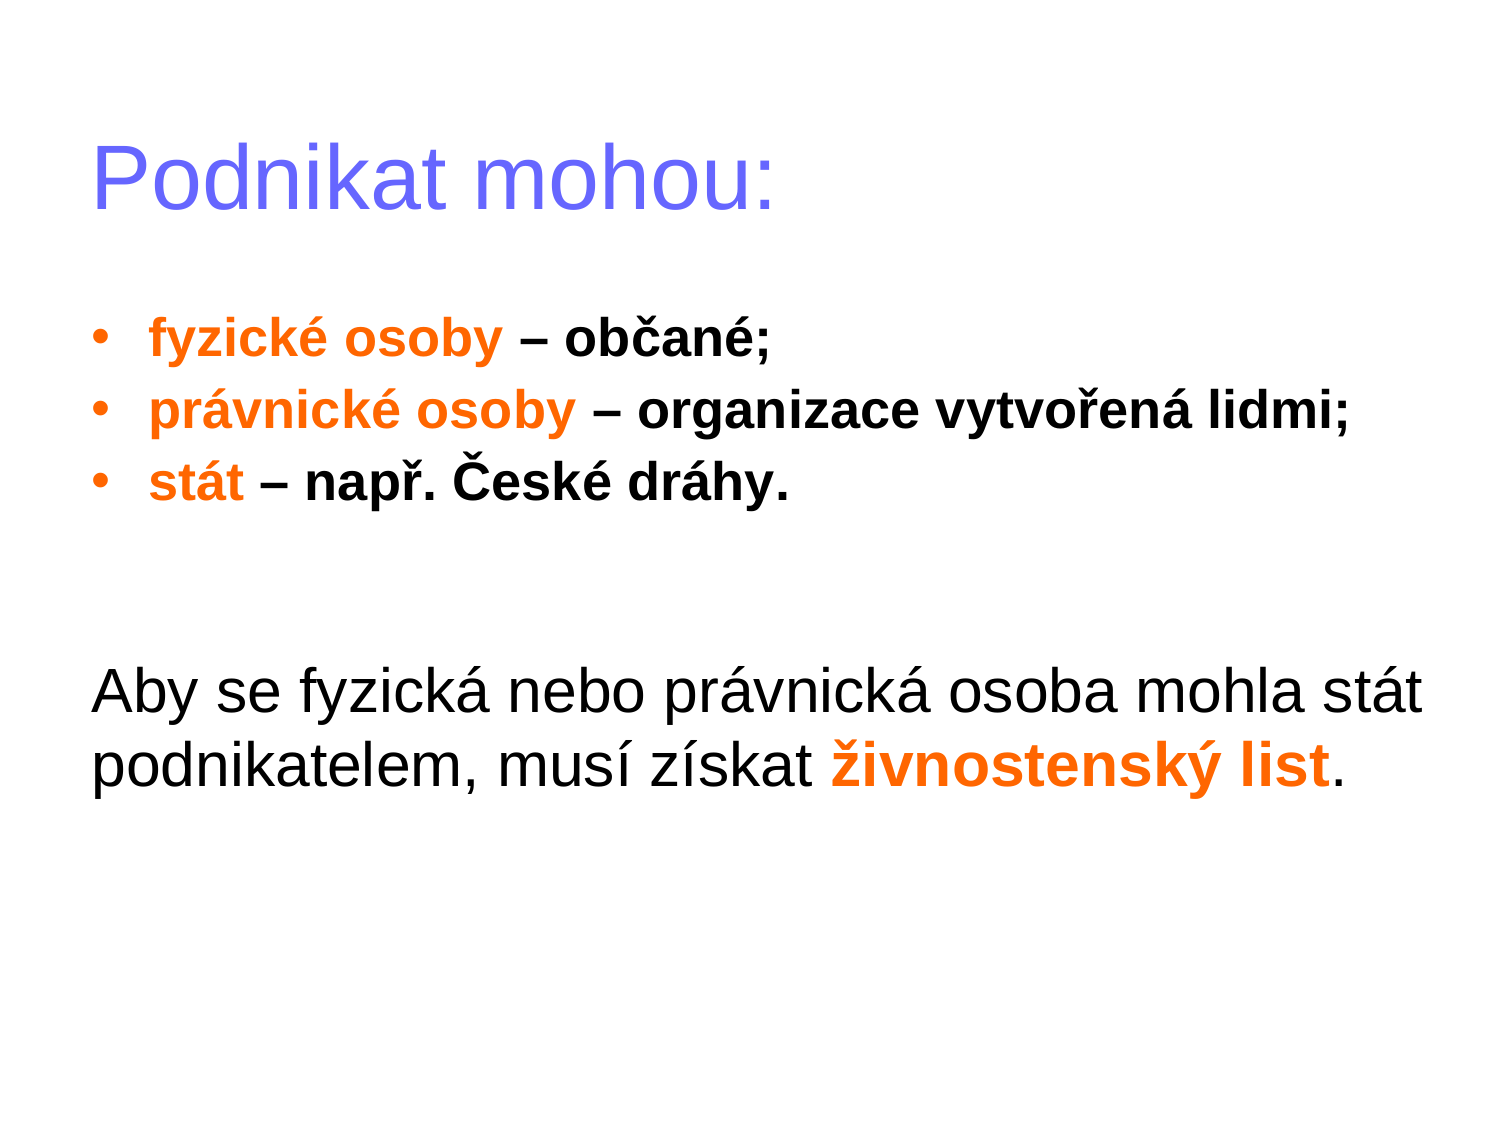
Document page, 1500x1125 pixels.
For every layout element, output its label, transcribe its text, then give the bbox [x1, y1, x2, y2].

title Podnikat mohou: [75, 101, 1034, 244]
text_box Aby se fyzická nebo právnická osoba mohla stát podnikatelem, musí získat živnostenský list. [76, 657, 1461, 894]
list fyzické osoby – občané; právnické osoby – organizace vytvořená lidmi; stát – např. České dráhy. [76, 302, 1427, 563]
